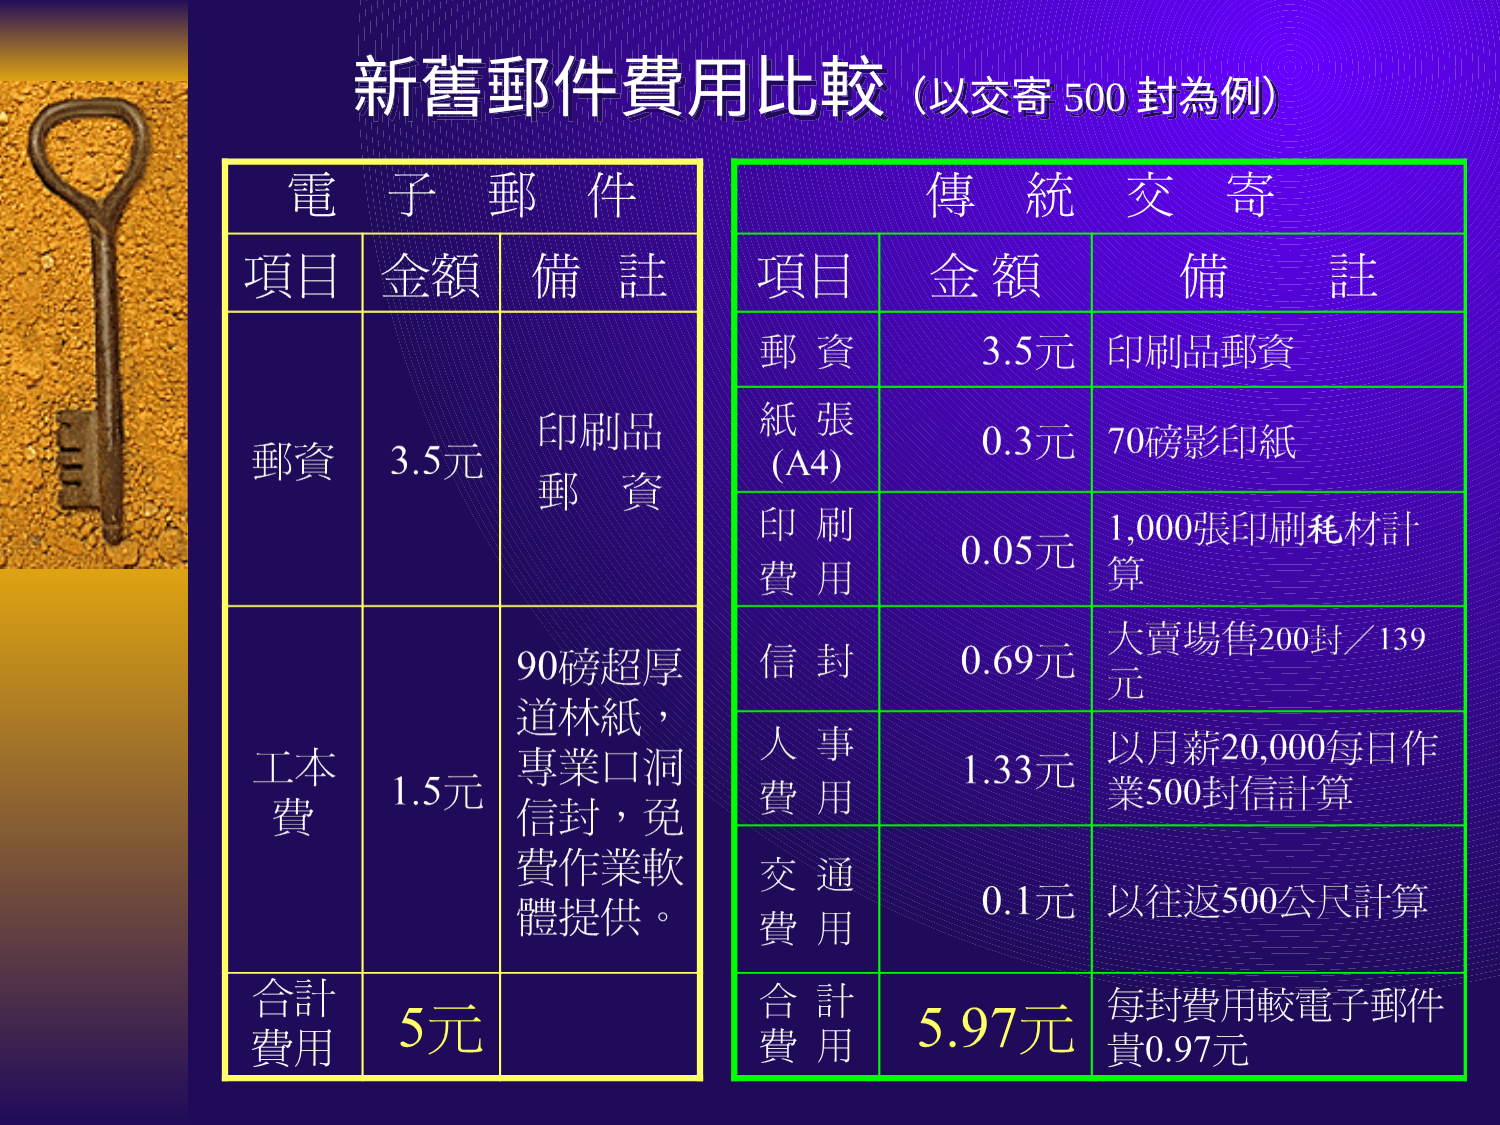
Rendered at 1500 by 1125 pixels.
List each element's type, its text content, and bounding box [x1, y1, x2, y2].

text_box 新舊郵件費用比較（以交寄500封為例） [337, 37, 1438, 133]
picture [213, 149, 1467, 1097]
